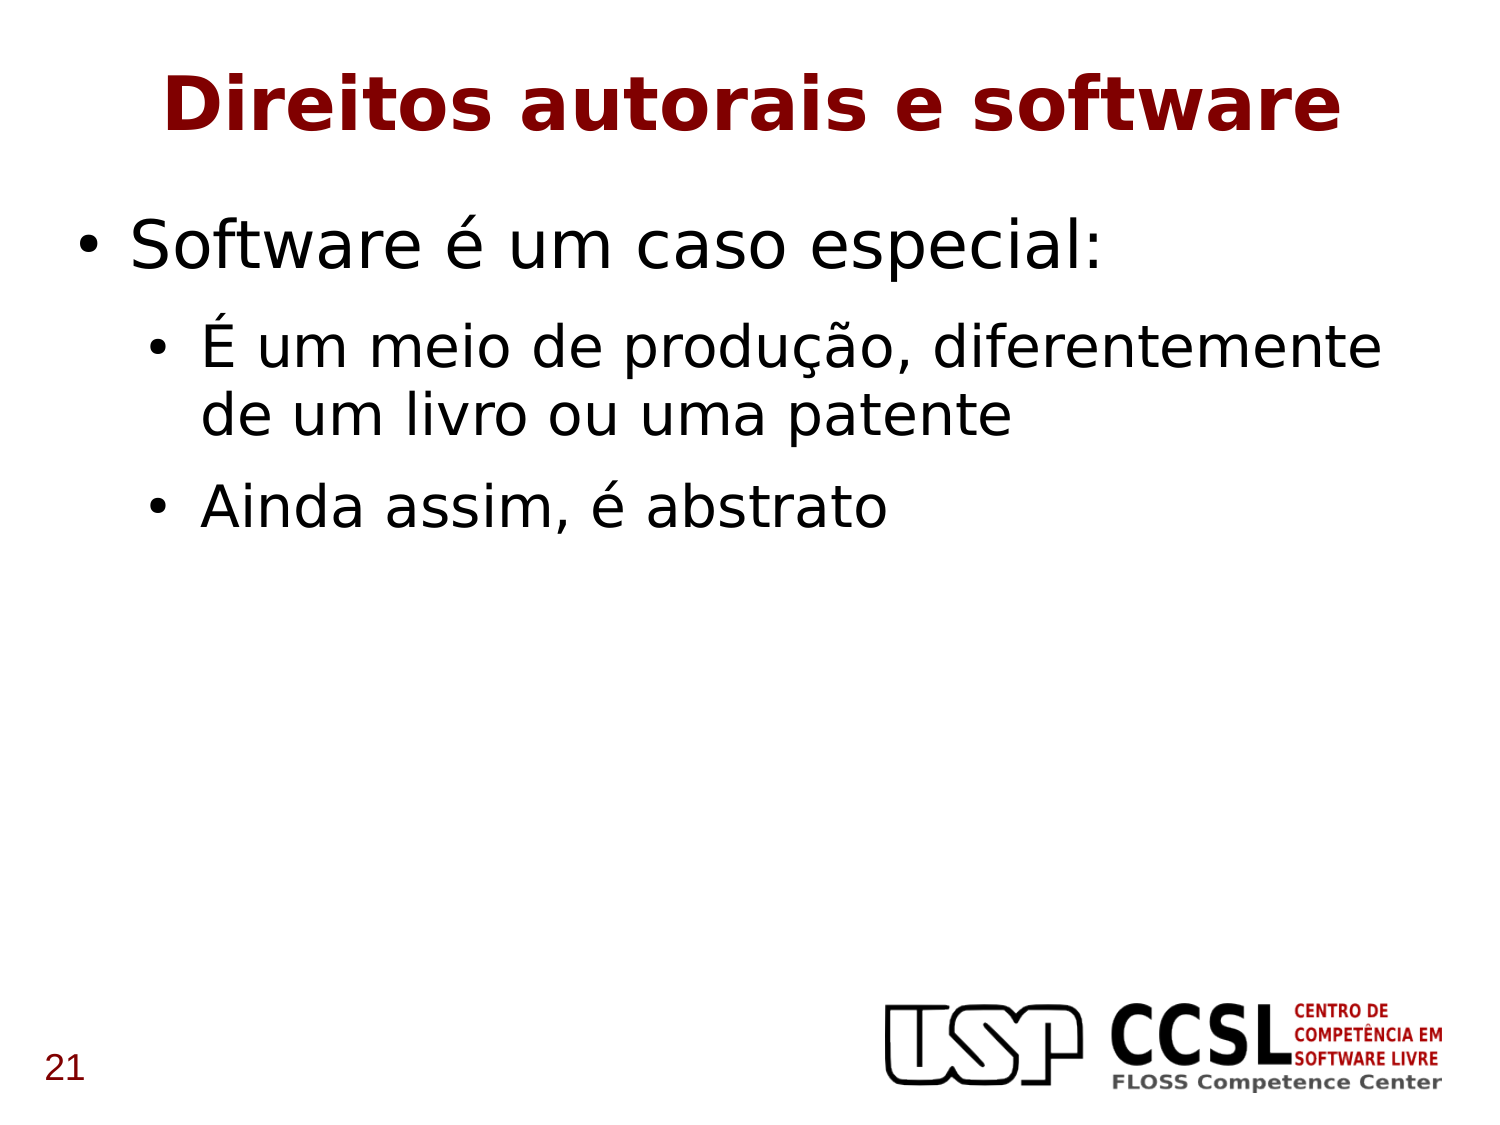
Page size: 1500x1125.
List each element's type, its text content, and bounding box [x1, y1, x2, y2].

title Direitos autorais e software [59, 29, 1447, 180]
list Software é um caso especial: É um meio de produção, diferentemente de um livro ou uma patente Ainda assim, é abstrato [59, 206, 1447, 950]
picture [885, 1003, 1442, 1093]
